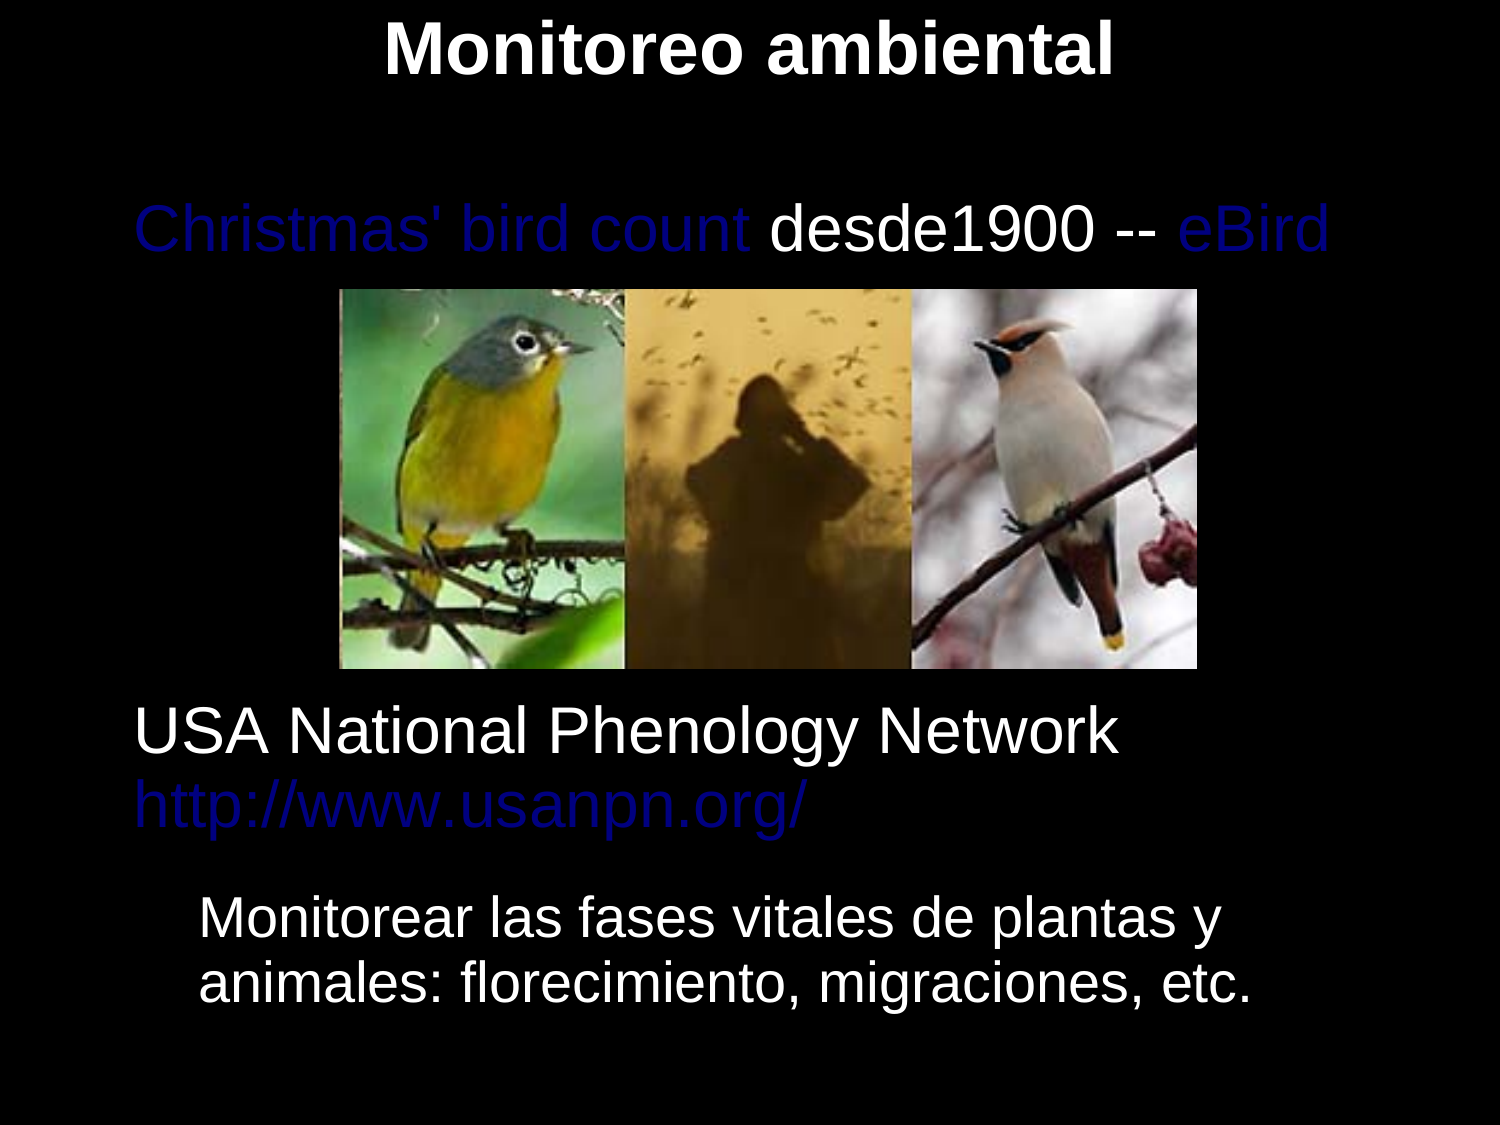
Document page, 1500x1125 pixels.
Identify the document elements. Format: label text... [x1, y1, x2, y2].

picture [339, 289, 1197, 669]
list Christmas' bird count desde1900 -- eBird USA National Phenology Network http://www.usanpn.org/ Monitorear las fases vitales de plantas y animales: florecimiento, migraciones, etc. [78, 191, 1434, 1019]
title Monitoreo ambiental [75, 0, 1425, 101]
